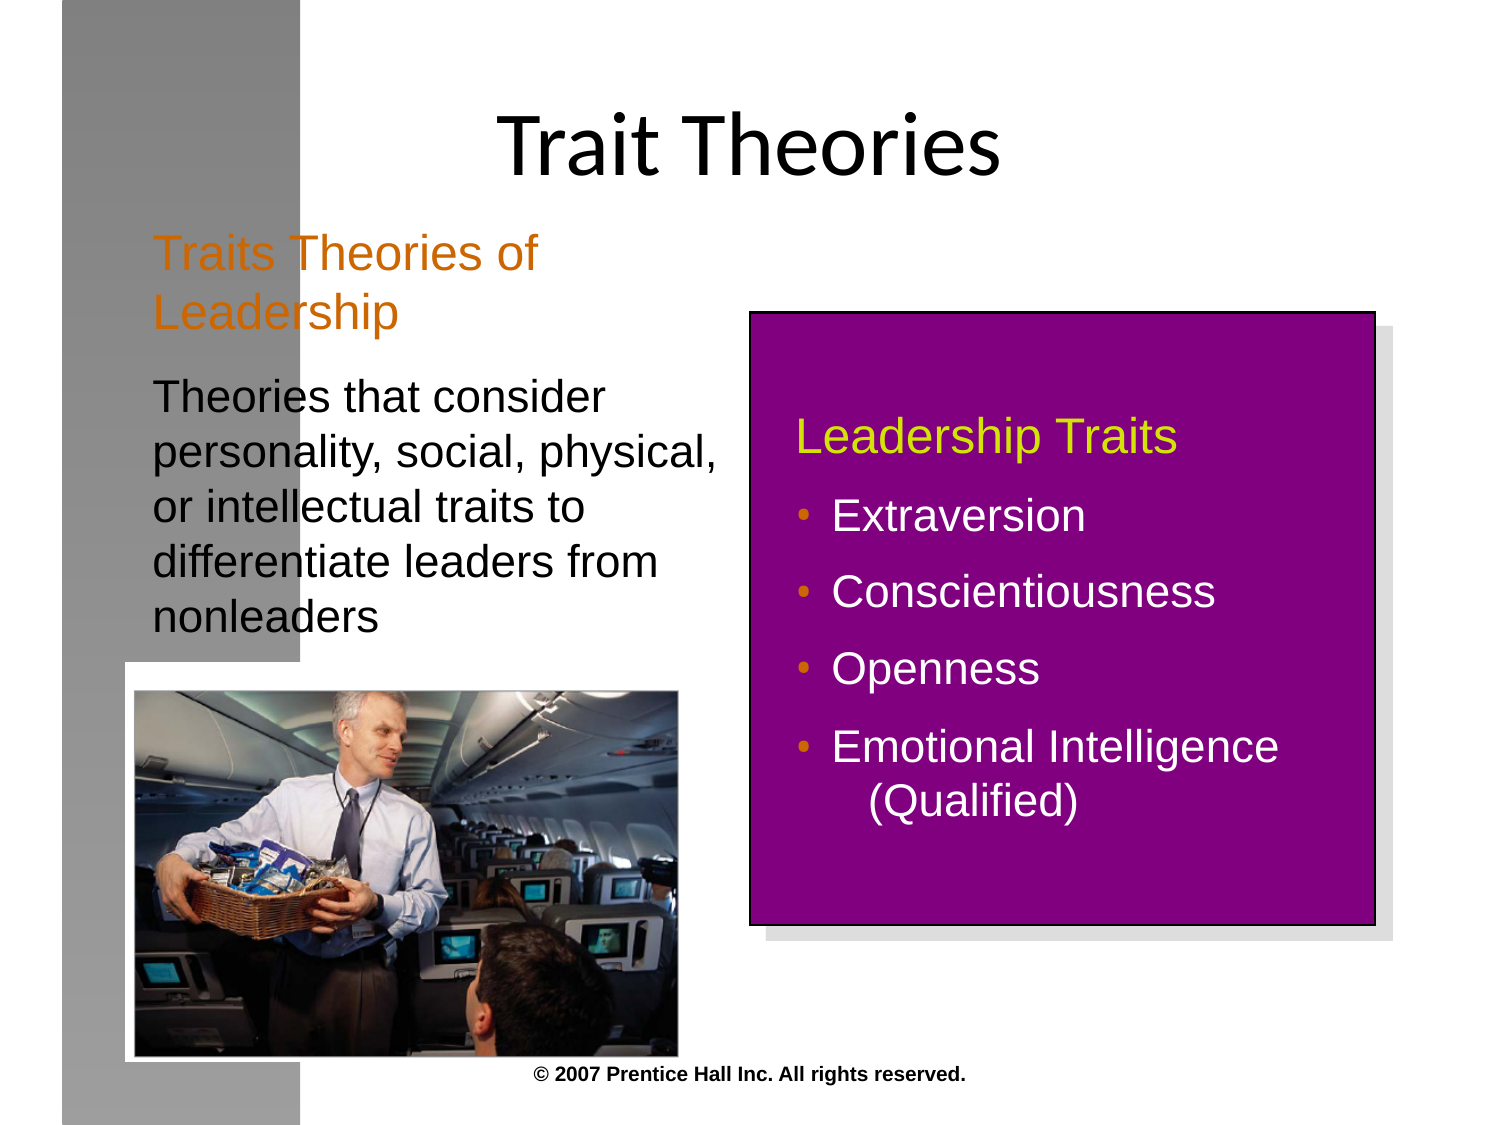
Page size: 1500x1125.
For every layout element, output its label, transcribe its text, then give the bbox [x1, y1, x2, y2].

title Trait Theories [75, 45, 1426, 233]
text_box Leadership Traits Extraversion Conscientiousness Openness Emotional Intelligence (Qualified) [750, 312, 1375, 926]
text_box © 2007 Prentice Hall Inc. All rights reserved. [512, 1042, 988, 1103]
text_box Traits Theories of Leadership Theories that consider personality, social, physical, or intellectual traits to differentiate leaders from nonleaders [137, 212, 738, 650]
picture [125, 662, 706, 1062]
